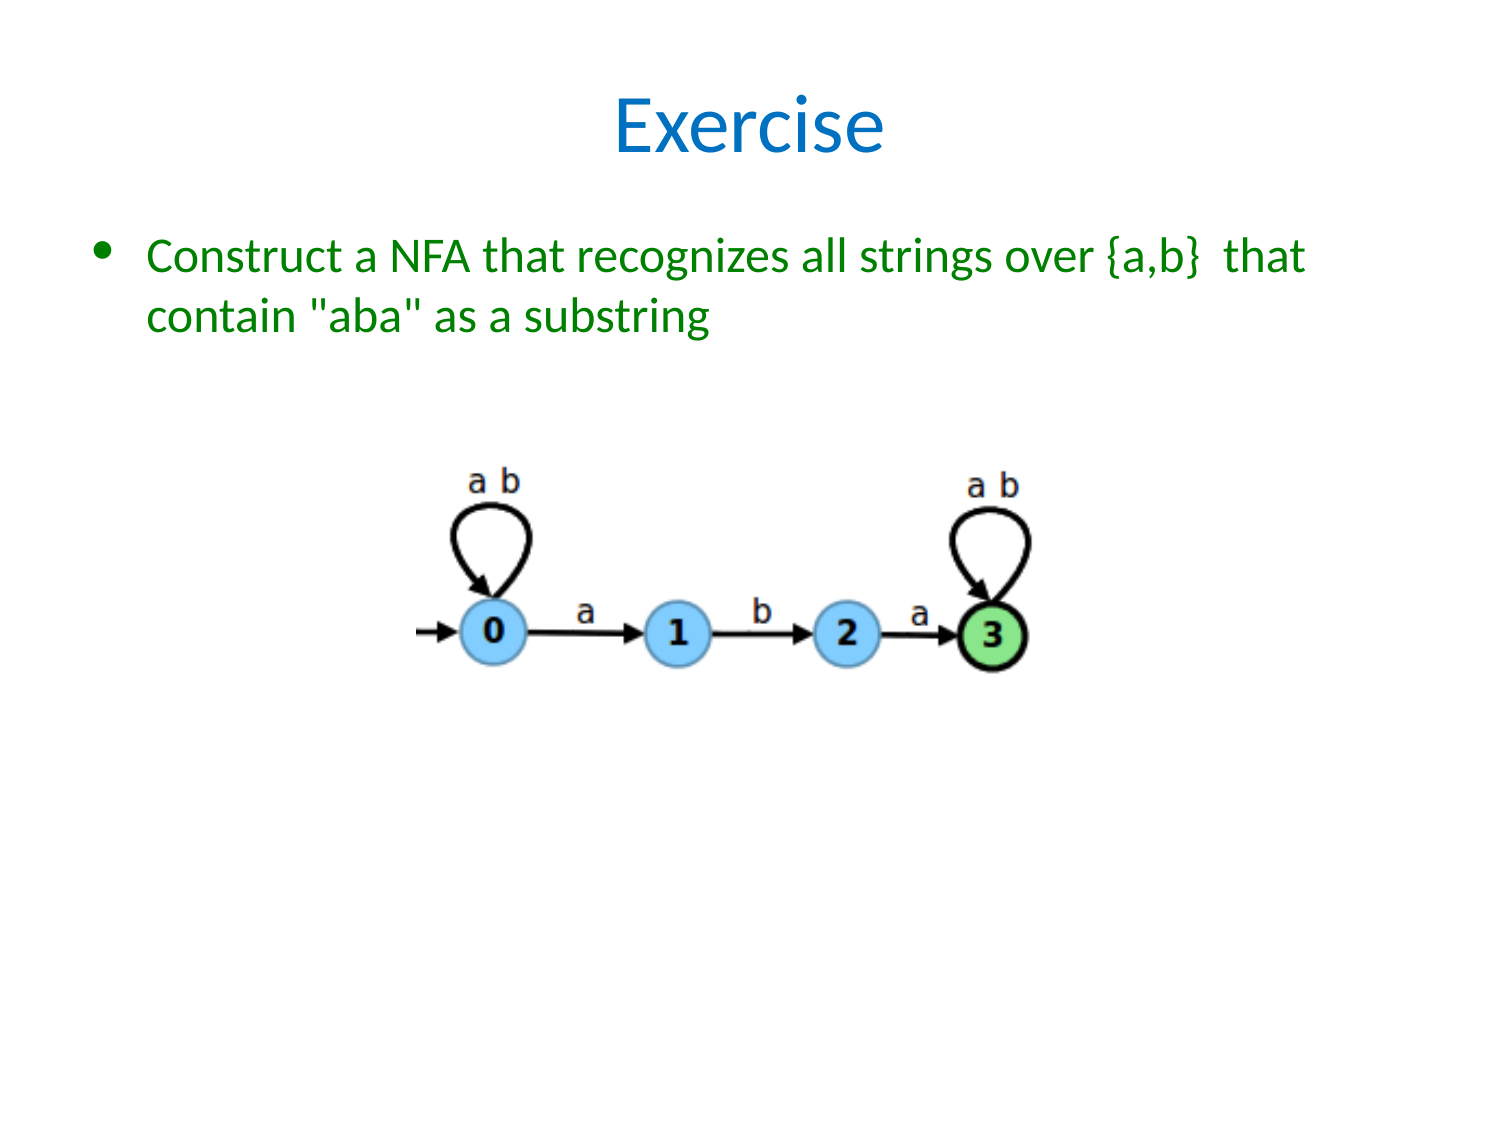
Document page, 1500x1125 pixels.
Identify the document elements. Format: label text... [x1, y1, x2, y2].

picture [416, 448, 1043, 689]
list Construct a NFA that recognizes all strings over {a,b} that contain "aba" as a substring [75, 214, 1425, 979]
title Exercise [75, 25, 1425, 213]
